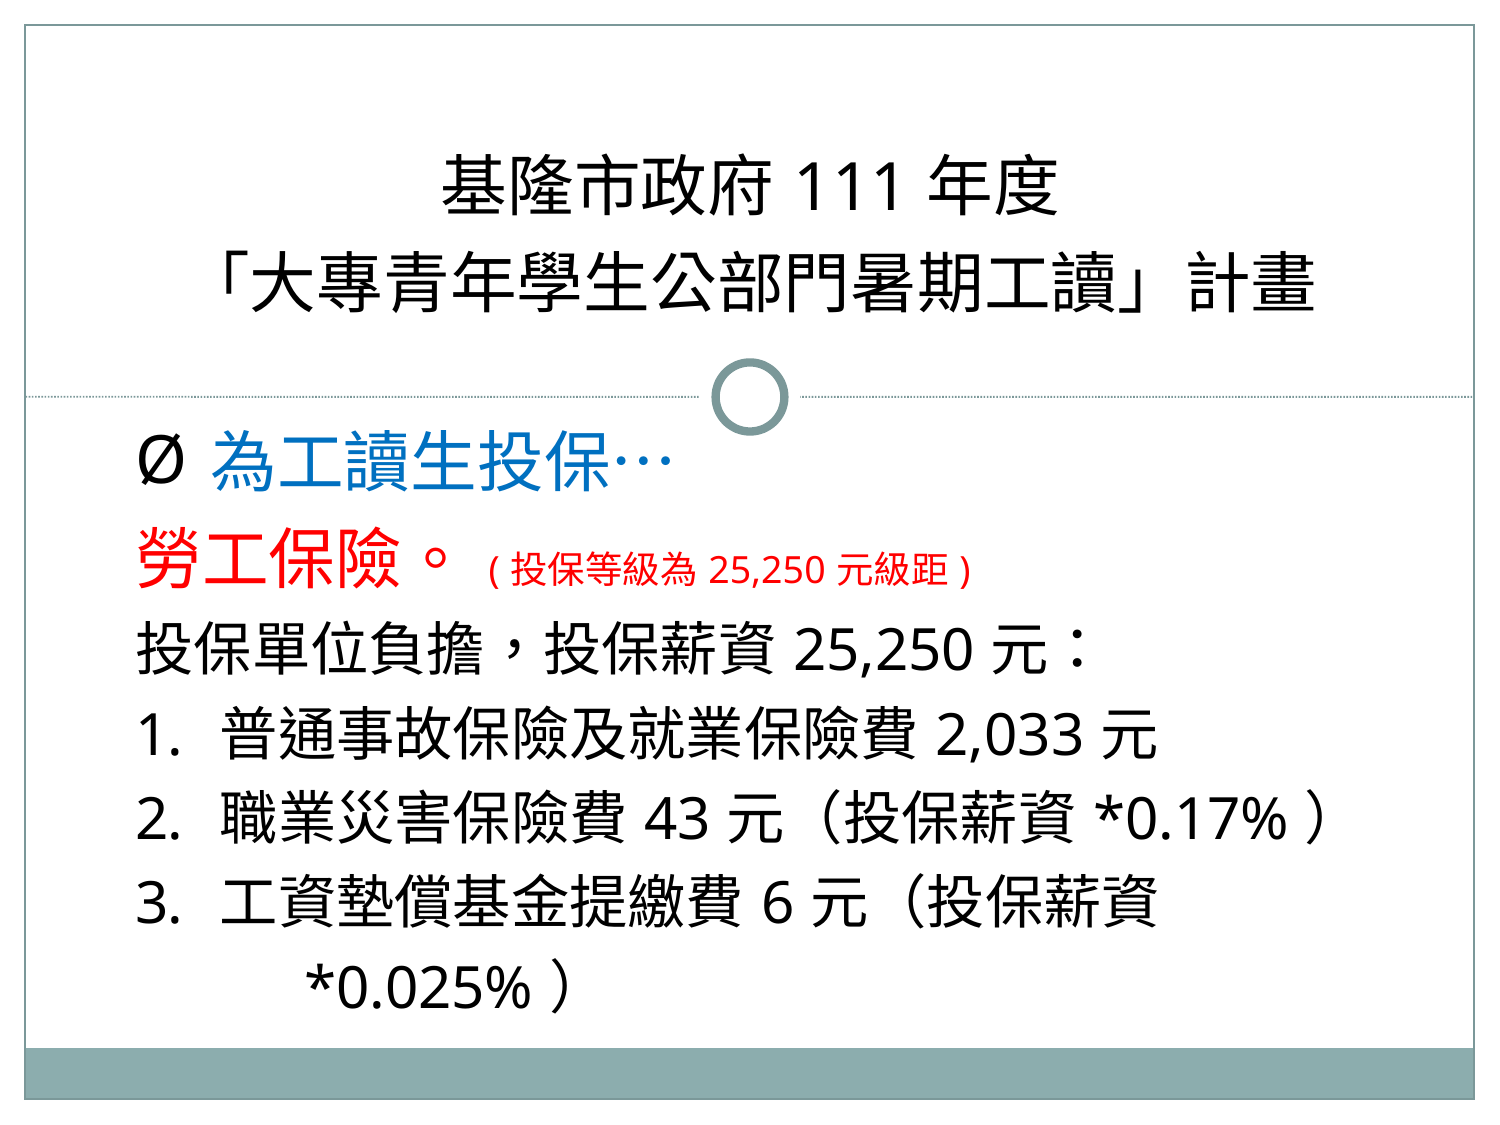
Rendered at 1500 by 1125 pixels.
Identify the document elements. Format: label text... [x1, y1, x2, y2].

text_box 基隆市政府111年度 「大專青年學生公部門暑期工讀」計畫 [98, 125, 1403, 334]
text_box 為工讀生投保… 勞工保險。(投保等級為25,250元級距) 投保單位負擔，投保薪資25,250元： 普通事故保險及就業保險費2,033元 職業災害保險費43元（投保薪資*0.17%） 工資墊償基金提繳費6元（投保薪資*0.025%） [121, 402, 1426, 1033]
